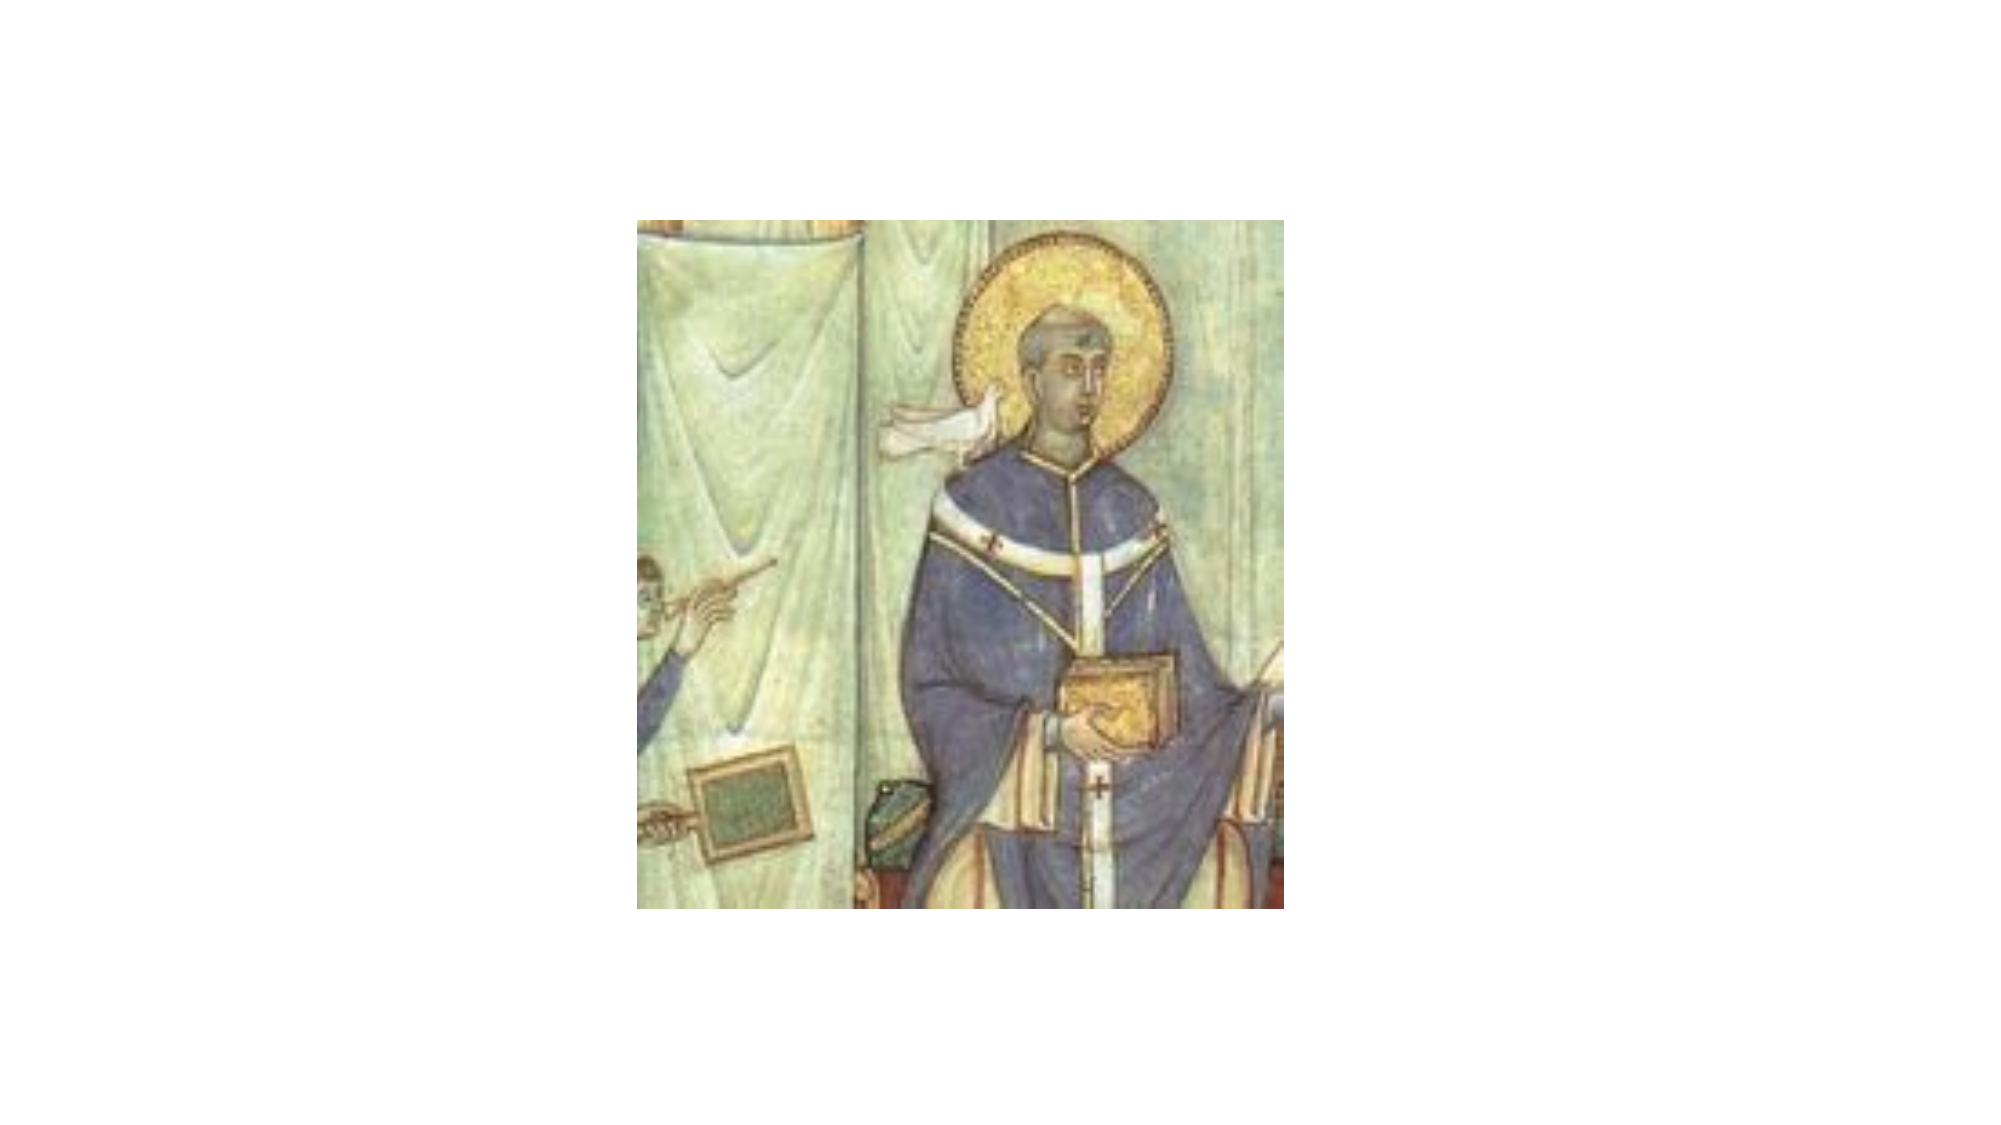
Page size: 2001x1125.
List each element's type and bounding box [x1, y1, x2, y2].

picture [637, 220, 1284, 909]
